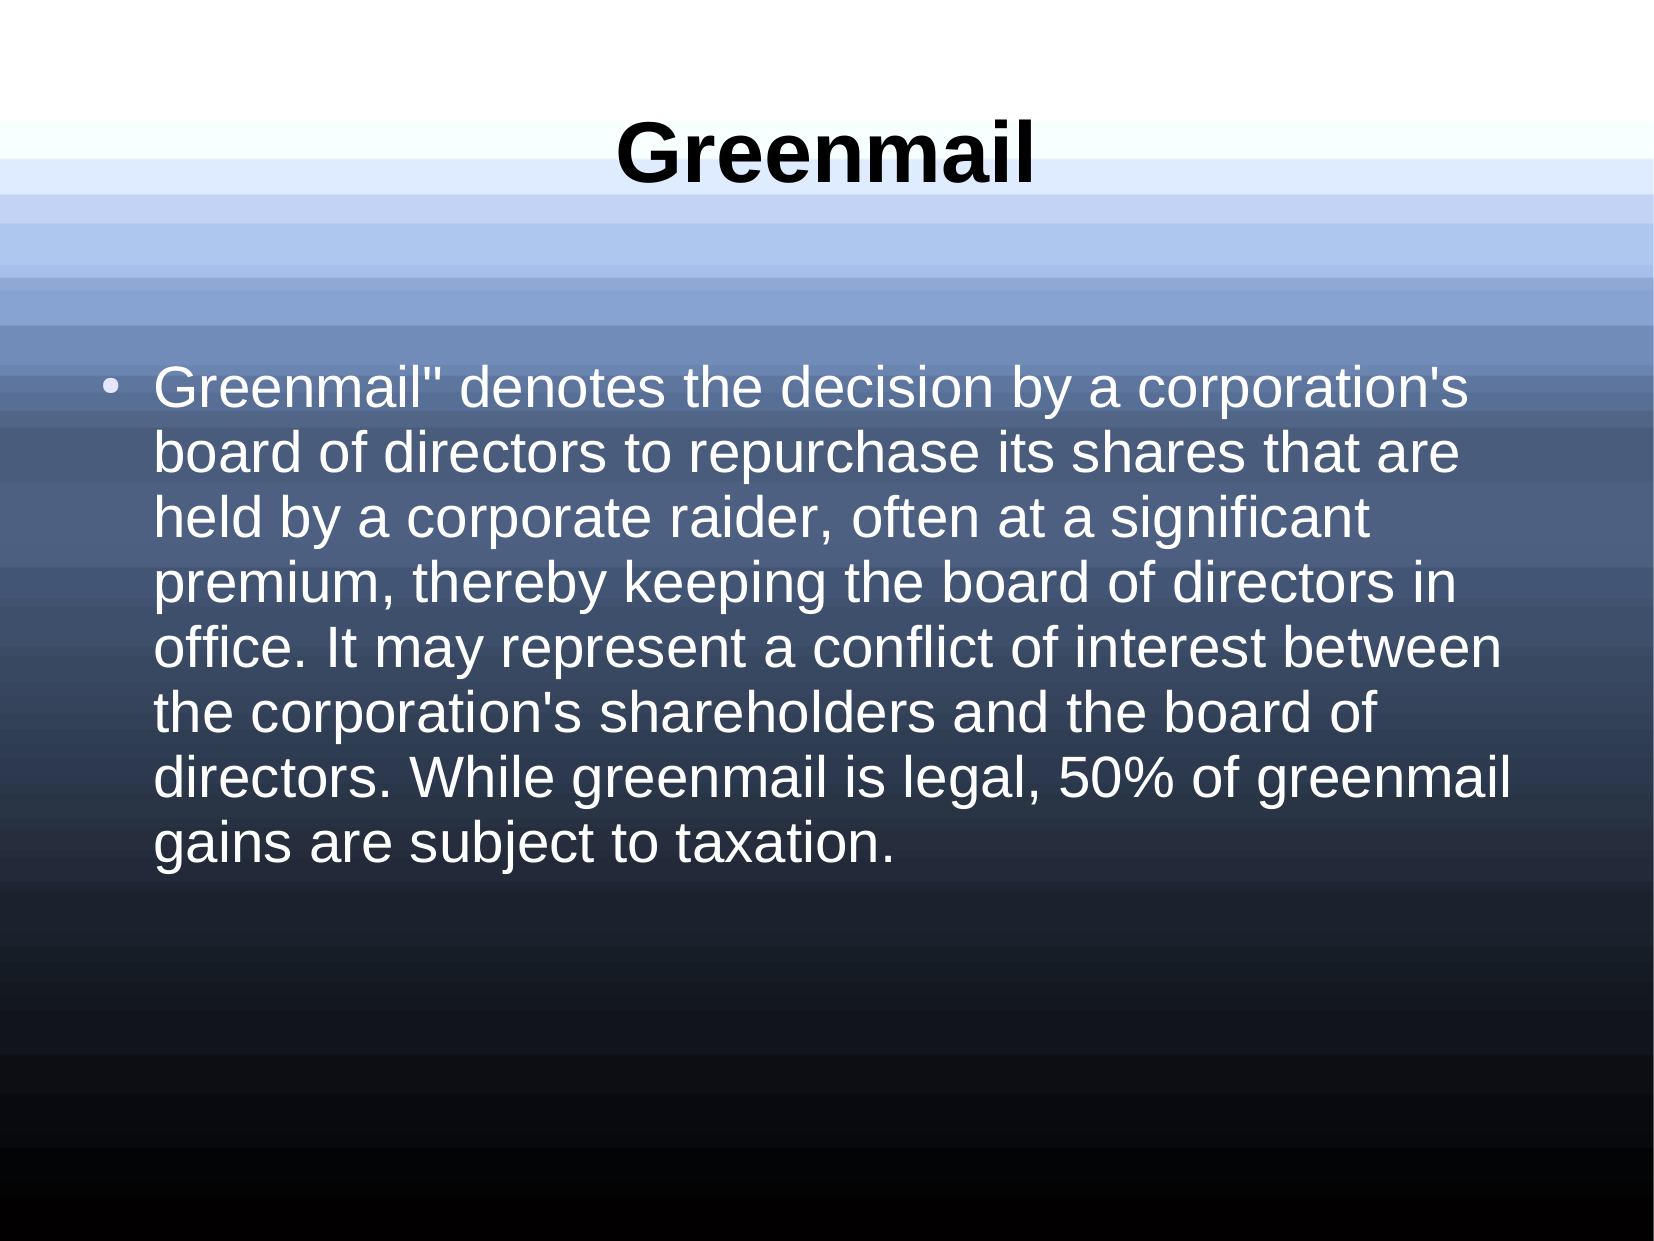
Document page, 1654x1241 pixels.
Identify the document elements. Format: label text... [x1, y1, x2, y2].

picture [0, 0, 1654, 1241]
list Greenmail" denotes the decision by a corporation's board of directors to repurchase its shares that are held by a corporate raider, often at a significant premium, thereby keeping the board of directors in office. It may represent a conflict of interest between the corporation's shareholders and the board of directors. While greenmail is legal, 50% of greenmail gains are subject to taxation. [82, 354, 1571, 1109]
title Greenmail [82, 49, 1571, 257]
